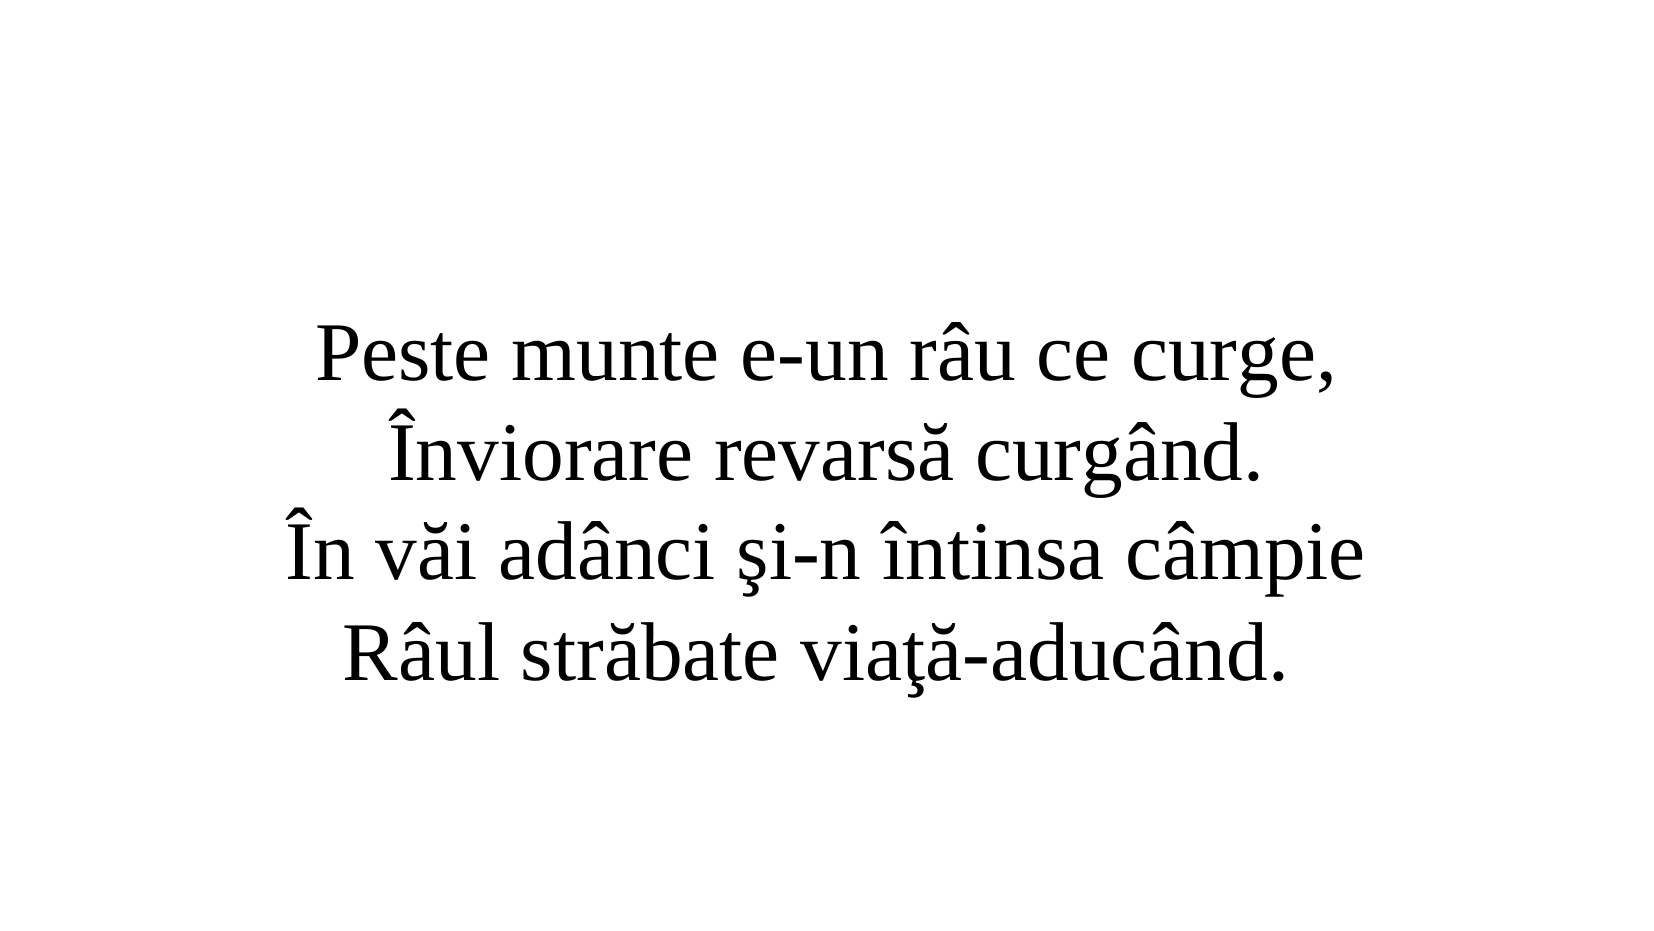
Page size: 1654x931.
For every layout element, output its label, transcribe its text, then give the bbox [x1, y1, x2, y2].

subtitle Peste munte e-un râu ce curge, Înviorare revarsă curgând. În văi adânci şi-n întinsa câmpie Râul străbate viaţă-aducând. [0, 289, 1654, 671]
